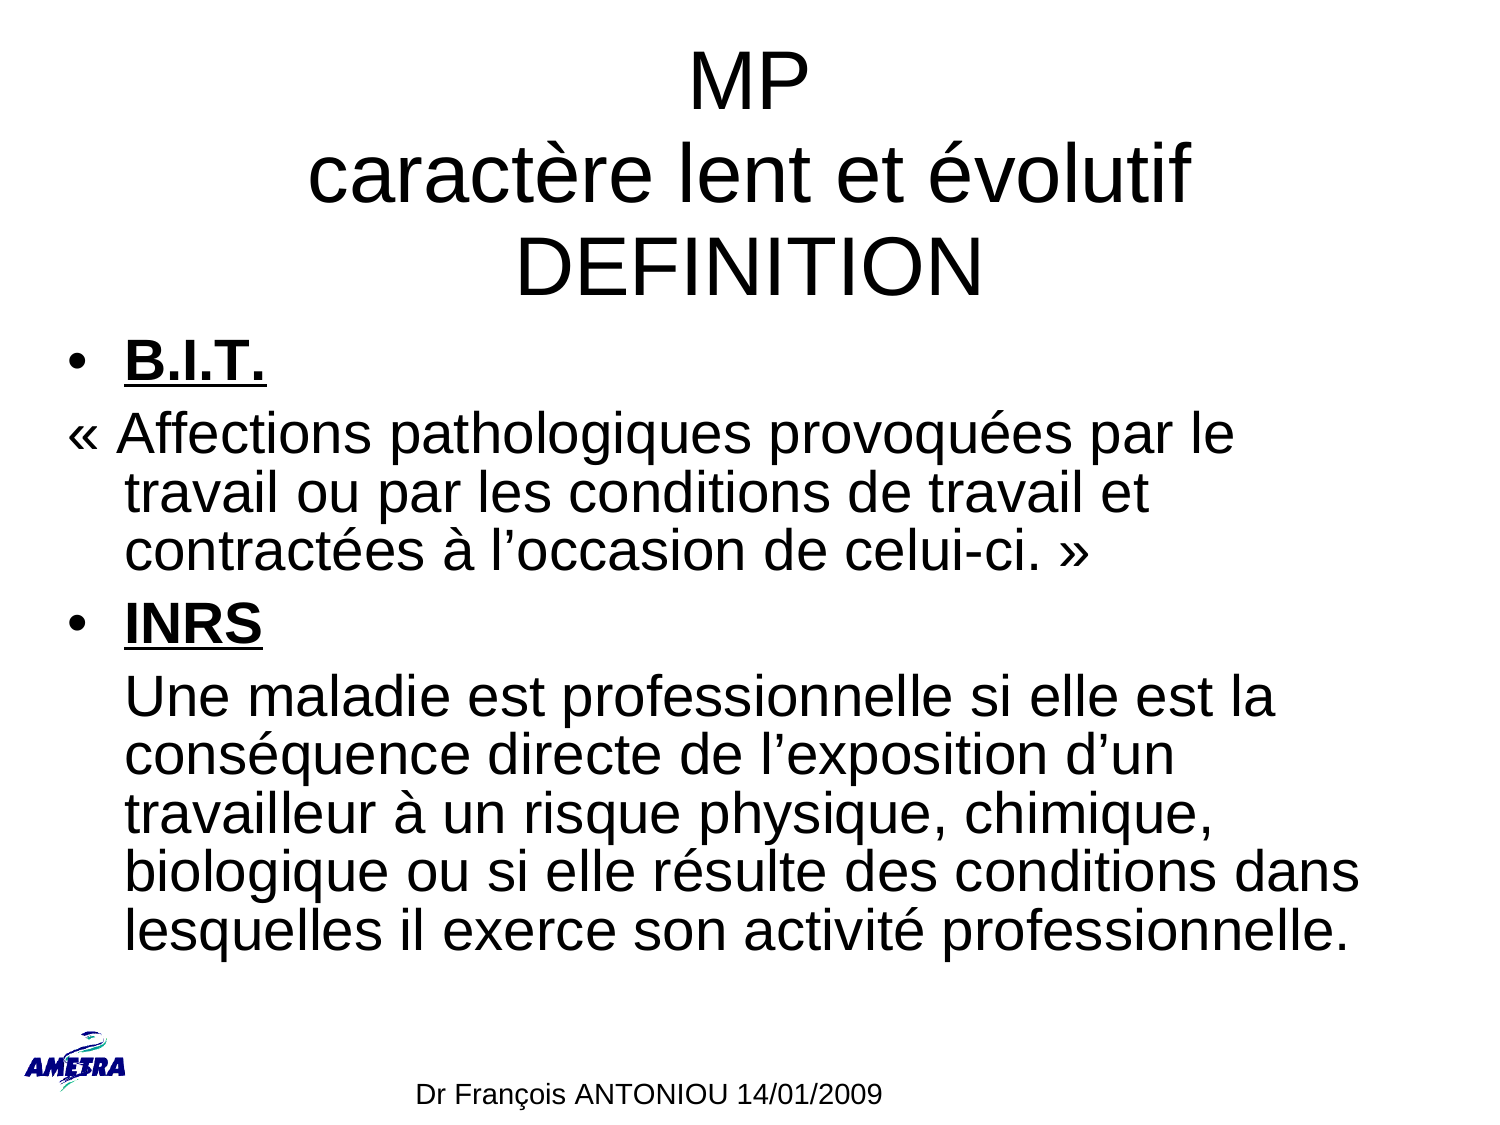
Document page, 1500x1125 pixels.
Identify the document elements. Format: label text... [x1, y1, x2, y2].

title MP caractère lent et évolutif DEFINITION [75, 15, 1426, 332]
list B.I.T. « Affections pathologiques provoquées par le travail ou par les conditions de travail et contractées à l’occasion de celui-ci. » INRS Une maladie est professionnelle si elle est la conséquence directe de l’exposition d’un travailleur à un risque physique, chimique, biologique ou si elle résulte des conditions dans lesquelles il exerce son activité professionnelle. [53, 326, 1404, 1069]
picture [5, 1009, 148, 1118]
